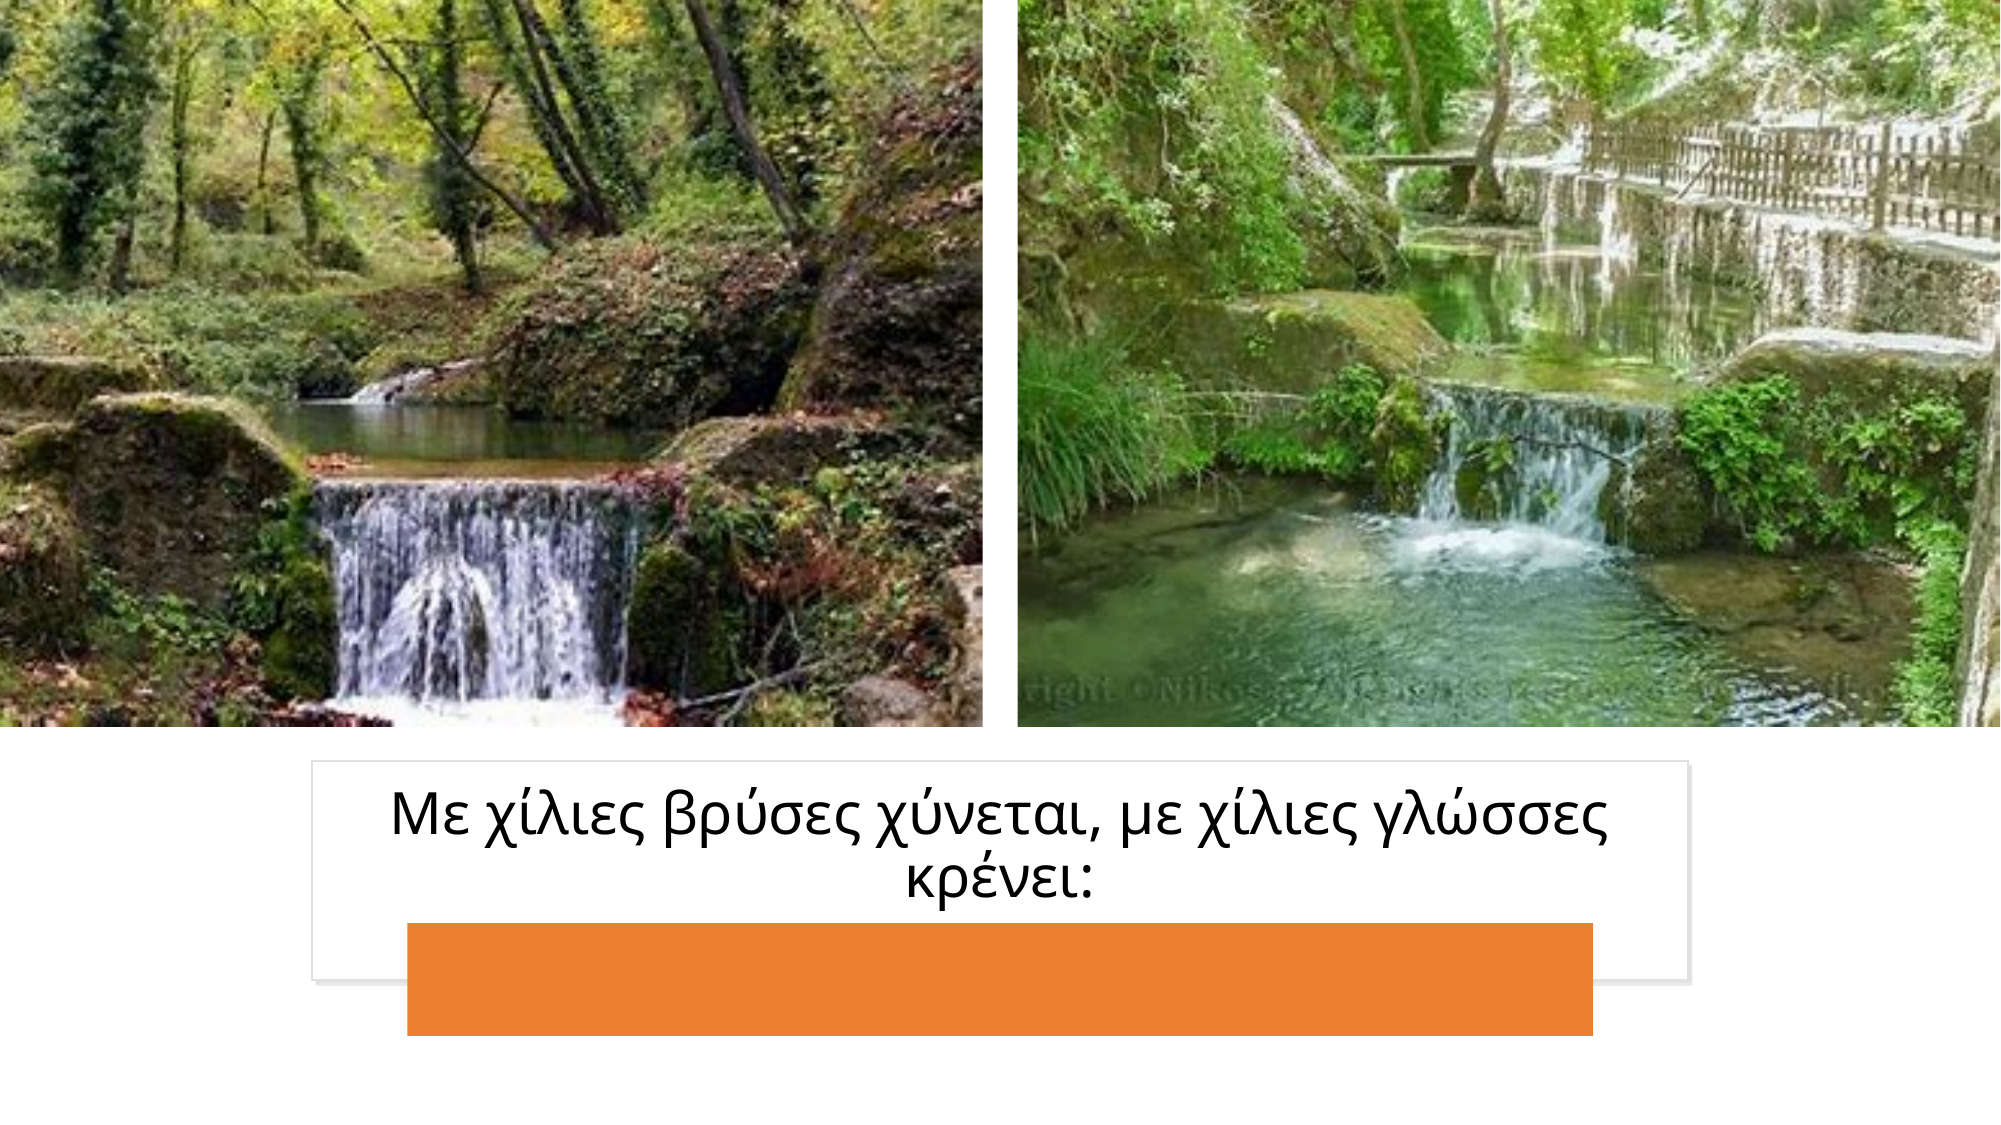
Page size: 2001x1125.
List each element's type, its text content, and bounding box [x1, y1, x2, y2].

picture [1017, 0, 2000, 727]
picture [0, 0, 983, 727]
title Με χίλιες βρύσες χύνεται, με χίλιες γλώσσες κρένει: [345, 775, 1655, 919]
text_box [0, 0, 2000, 1125]
